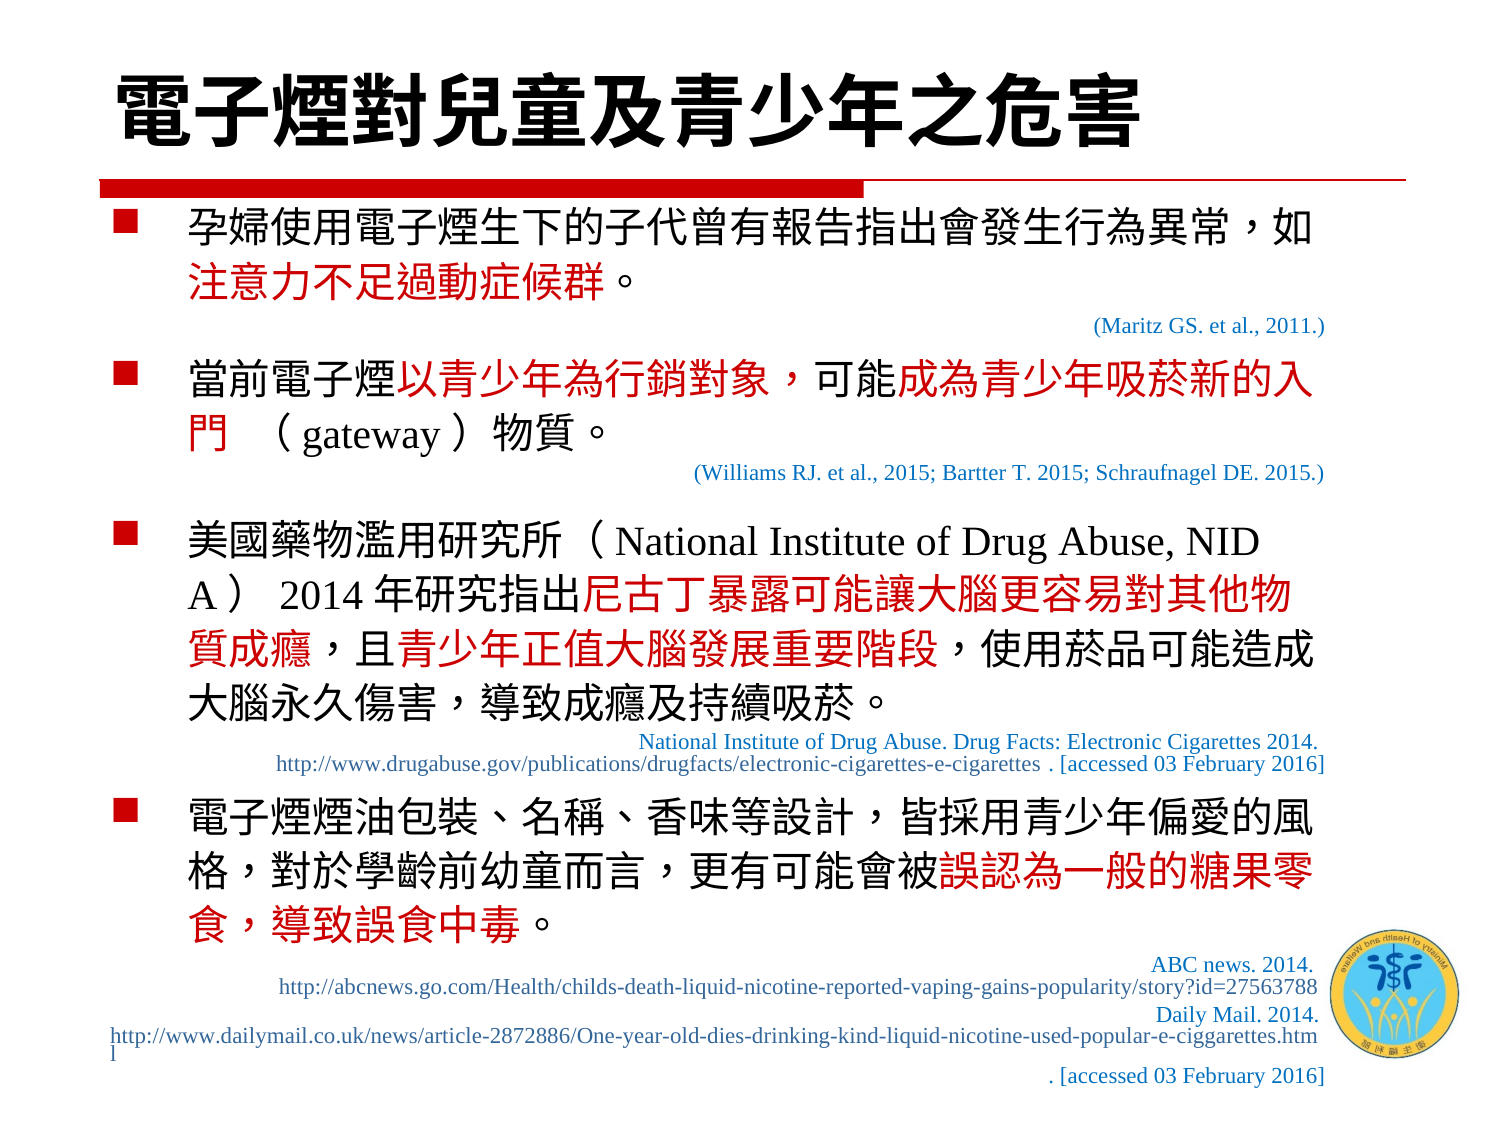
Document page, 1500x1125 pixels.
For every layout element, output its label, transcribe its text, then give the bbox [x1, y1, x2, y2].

title 電子煙對兒童及青少年之危害 [98, 50, 1411, 164]
list 孕婦使用電子煙生下的子代曾有報告指出會發生行為異常，如注意力不足過動症候群。 (Maritz GS. et al., 2011.) 當前電子煙以青少年為行銷對象，可能成為青少年吸菸新的入門 （gateway）物質。 (Williams RJ. et al., 2015; Bartter T. 2015; Schraufnagel DE. 2015.) 美國藥物濫用研究所（National Institute of Drug Abuse, NIDA）2014年研究指出尼古丁暴露可能讓大腦更容易對其他物質成癮，且青少年正值大腦發展重要階段，使用菸品可能造成大腦永久傷害，導致成癮及持續吸菸。 National Institute of Drug Abuse. Drug Facts: Electronic Cigarettes 2014. http://www.drugabuse.gov/publications/drugfacts/electronic-cigarettes-e-cigarettes . [accessed 03 February 2016] 電子煙煙油包裝、名稱、香味等設計，皆採用青少年偏愛的風格，對於學齡前幼童而言，更有可能會被誤認為一般的糖果零食，導致誤食中毒。 ABC news. 2014. http://abcnews.go.com/Health/childs-death-liquid-nicotine-reported-vaping-gains-popularity/story?id=27563788 Daily Mail. 2014. http://www.dailymail.co.uk/news/article-2872886/One-year-old-dies-drinking-kind-liquid-nicotine-used-popular-e-ciggarettes.html . [accessed 03 February 2016] [95, 189, 1341, 1102]
picture [1341, 927, 1468, 1061]
